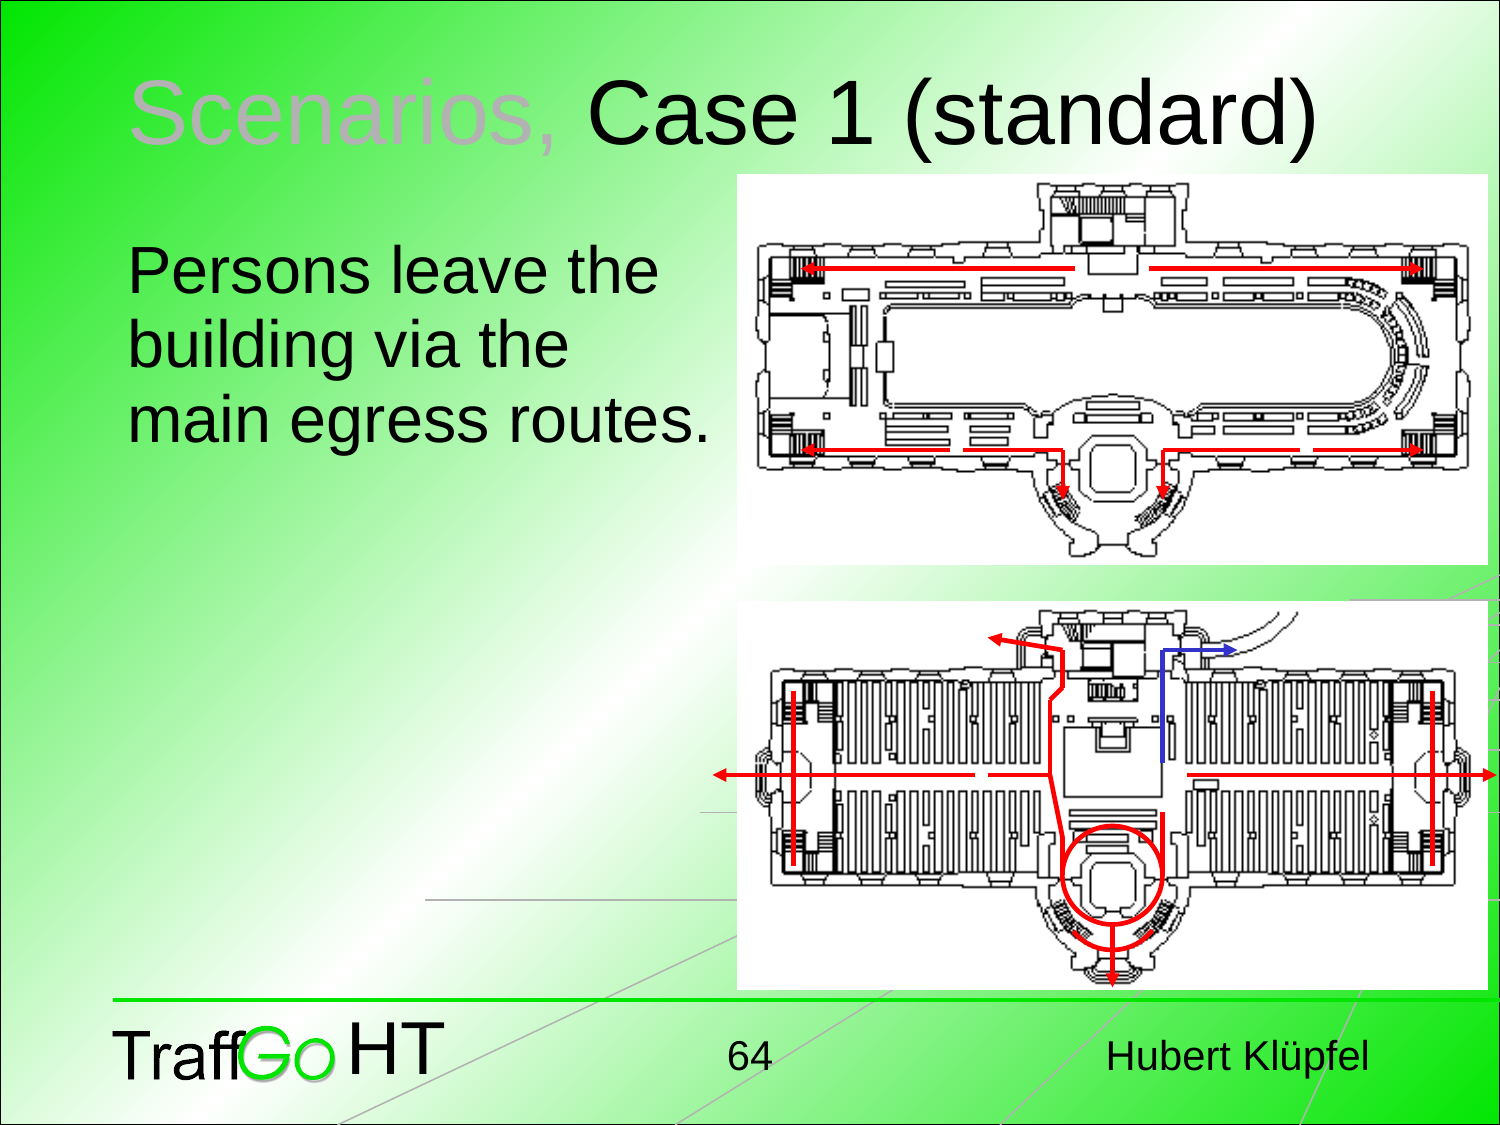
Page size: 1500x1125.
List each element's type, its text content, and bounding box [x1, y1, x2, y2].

list Persons leave the building via the main egress routes. [112, 224, 738, 1000]
picture [737, 601, 1488, 990]
picture [112, 1024, 338, 1085]
picture [737, 174, 1488, 565]
title Scenarios, Case 1 (standard) [112, 49, 1388, 176]
